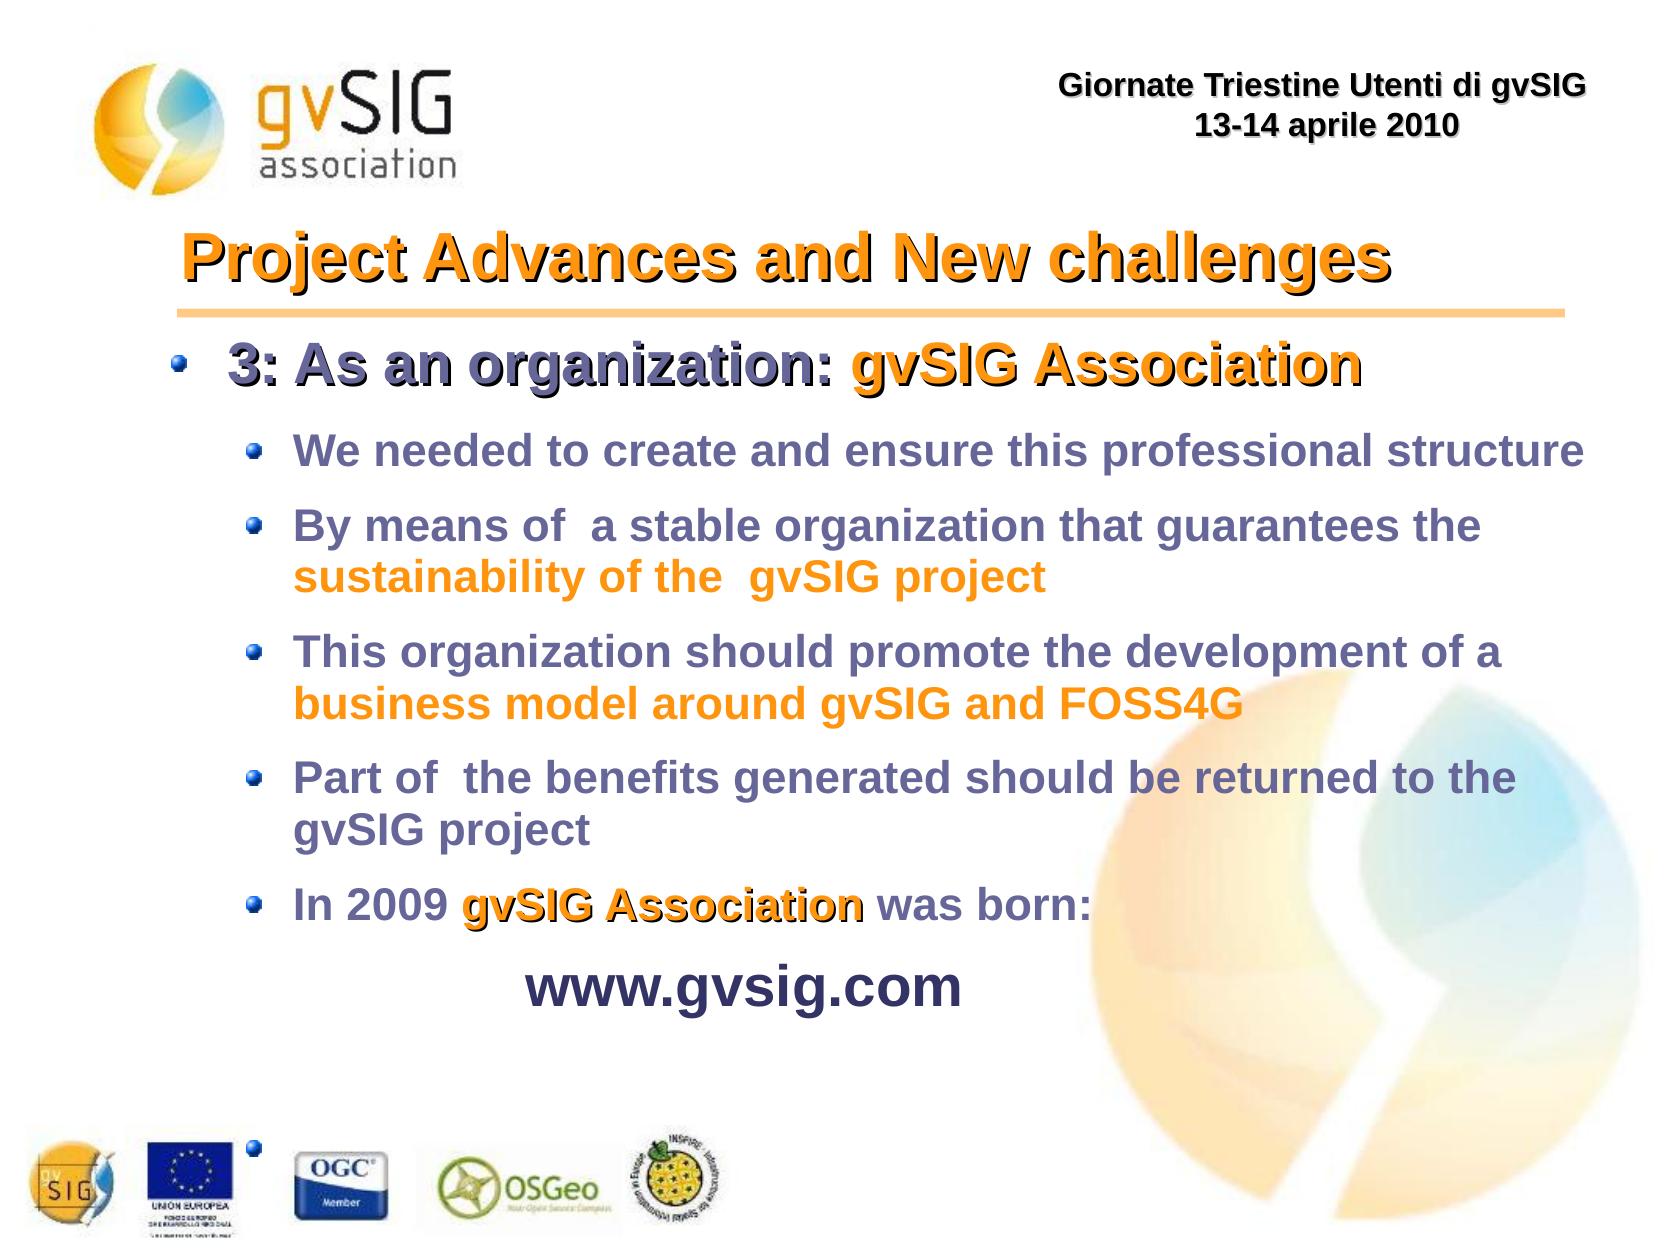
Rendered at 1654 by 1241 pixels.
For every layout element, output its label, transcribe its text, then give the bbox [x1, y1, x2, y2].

list 3: As an organization: gvSIG Association We needed to create and ensure this professional structure By means of a stable organization that guarantees the sustainability of the gvSIG project This organization should promote the development of a business model around gvSIG and FOSS4G Part of the benefits generated should be returned to the gvSIG project In 2009 gvSIG Association was born: www.gvsig.com [171, 236, 1654, 1123]
picture [1, 0, 1654, 1241]
text_box Project Advances and New challenges [165, 212, 1408, 302]
